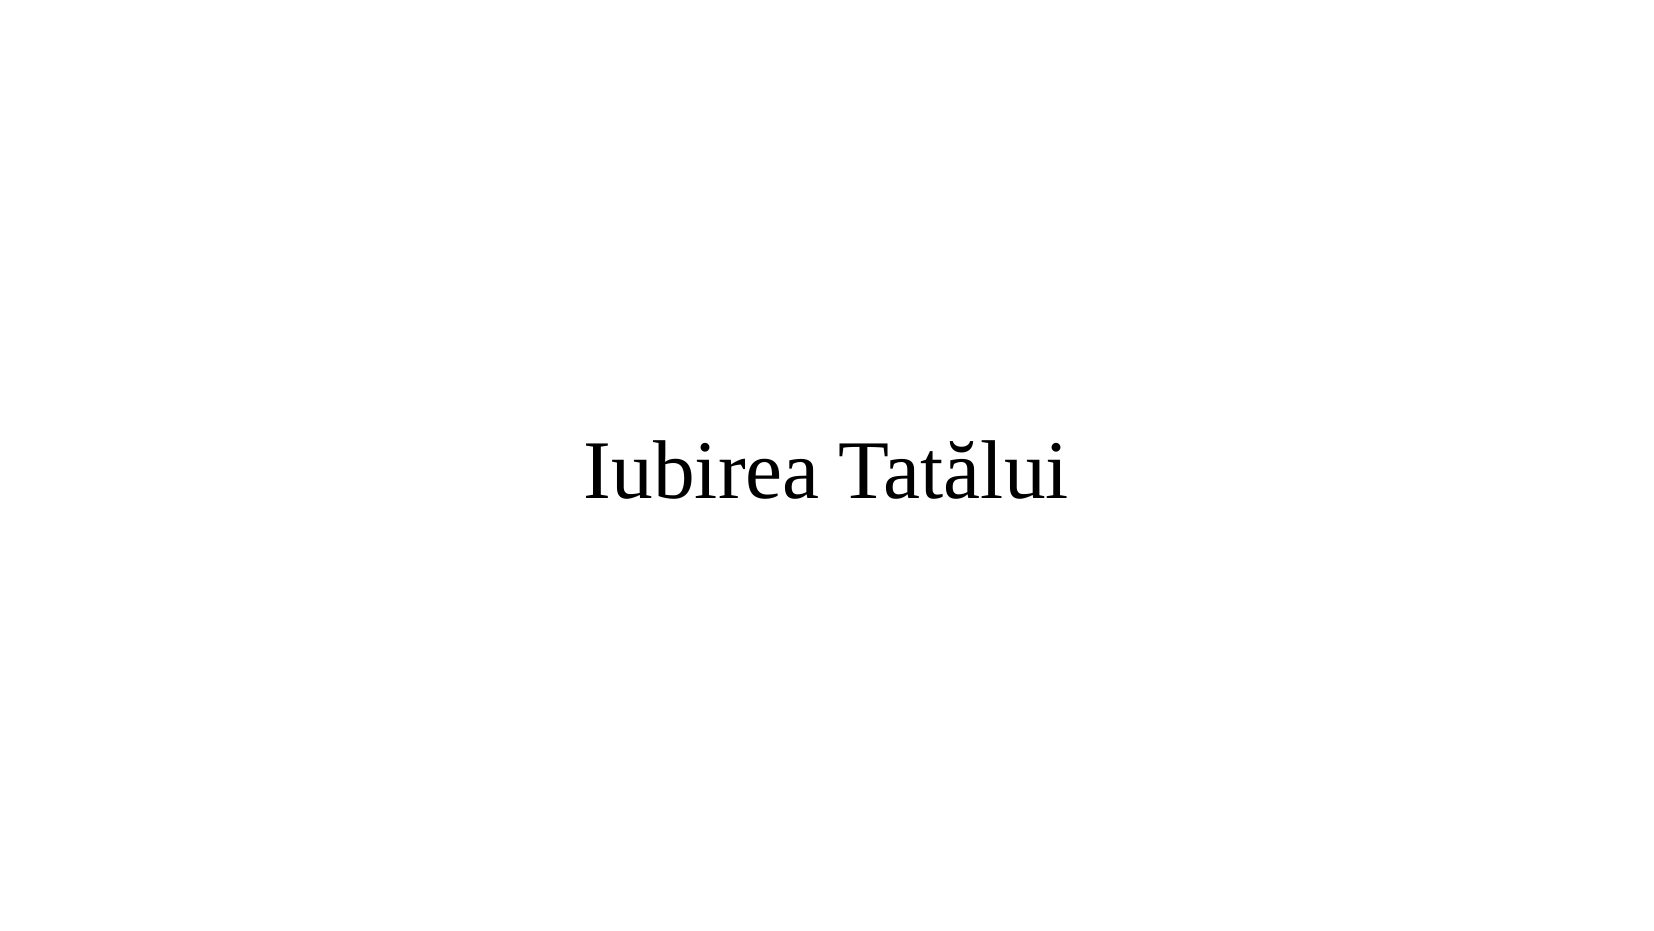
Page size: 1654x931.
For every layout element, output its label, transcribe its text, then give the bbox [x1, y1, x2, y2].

title Iubirea Tatălui [165, 392, 1489, 549]
